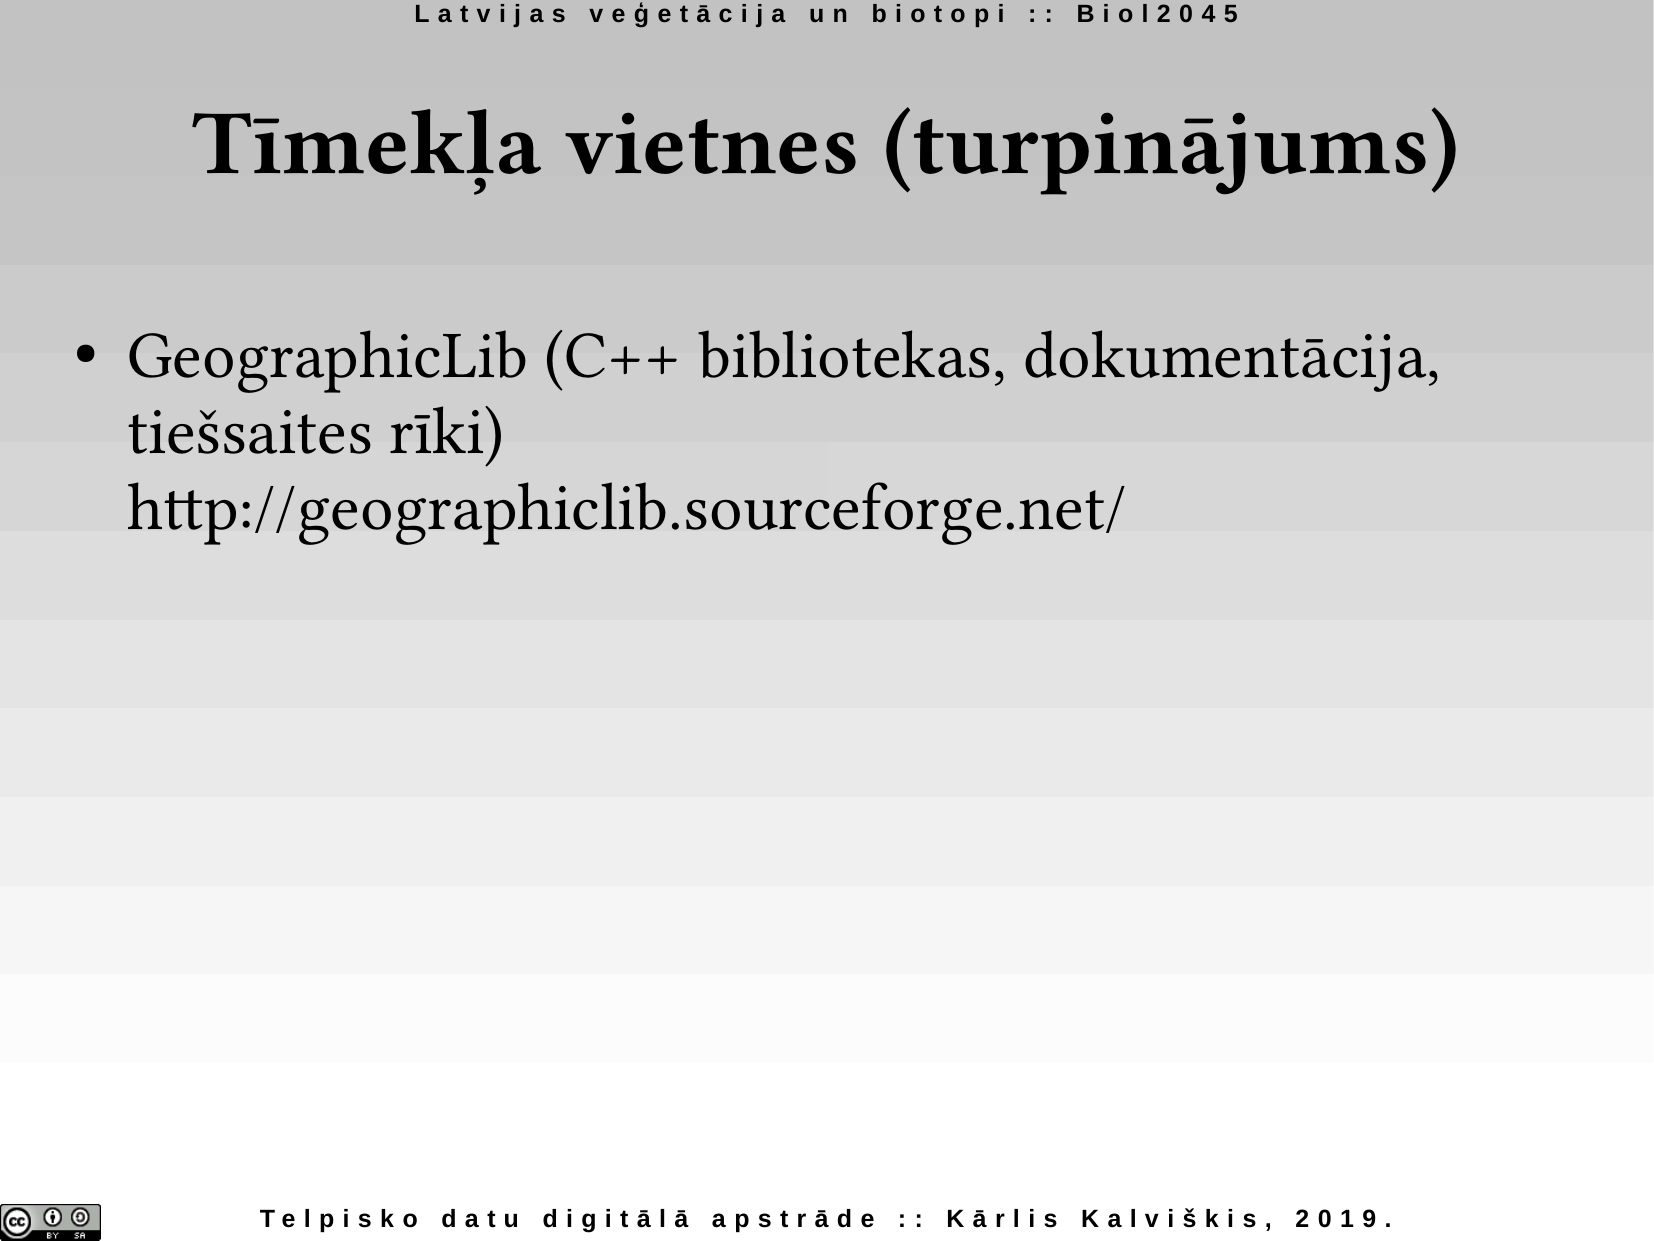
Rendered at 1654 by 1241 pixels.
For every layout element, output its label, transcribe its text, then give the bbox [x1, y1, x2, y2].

picture [0, 287, 1654, 1241]
list GeographicLib (C++ bibliotekas, dokumentācija, tiešsaites rīki) http://geographiclib.sourceforge.net/ [56, 317, 1600, 1175]
title Tīmekļa vietnes (turpinājums) [0, 1, 1654, 287]
